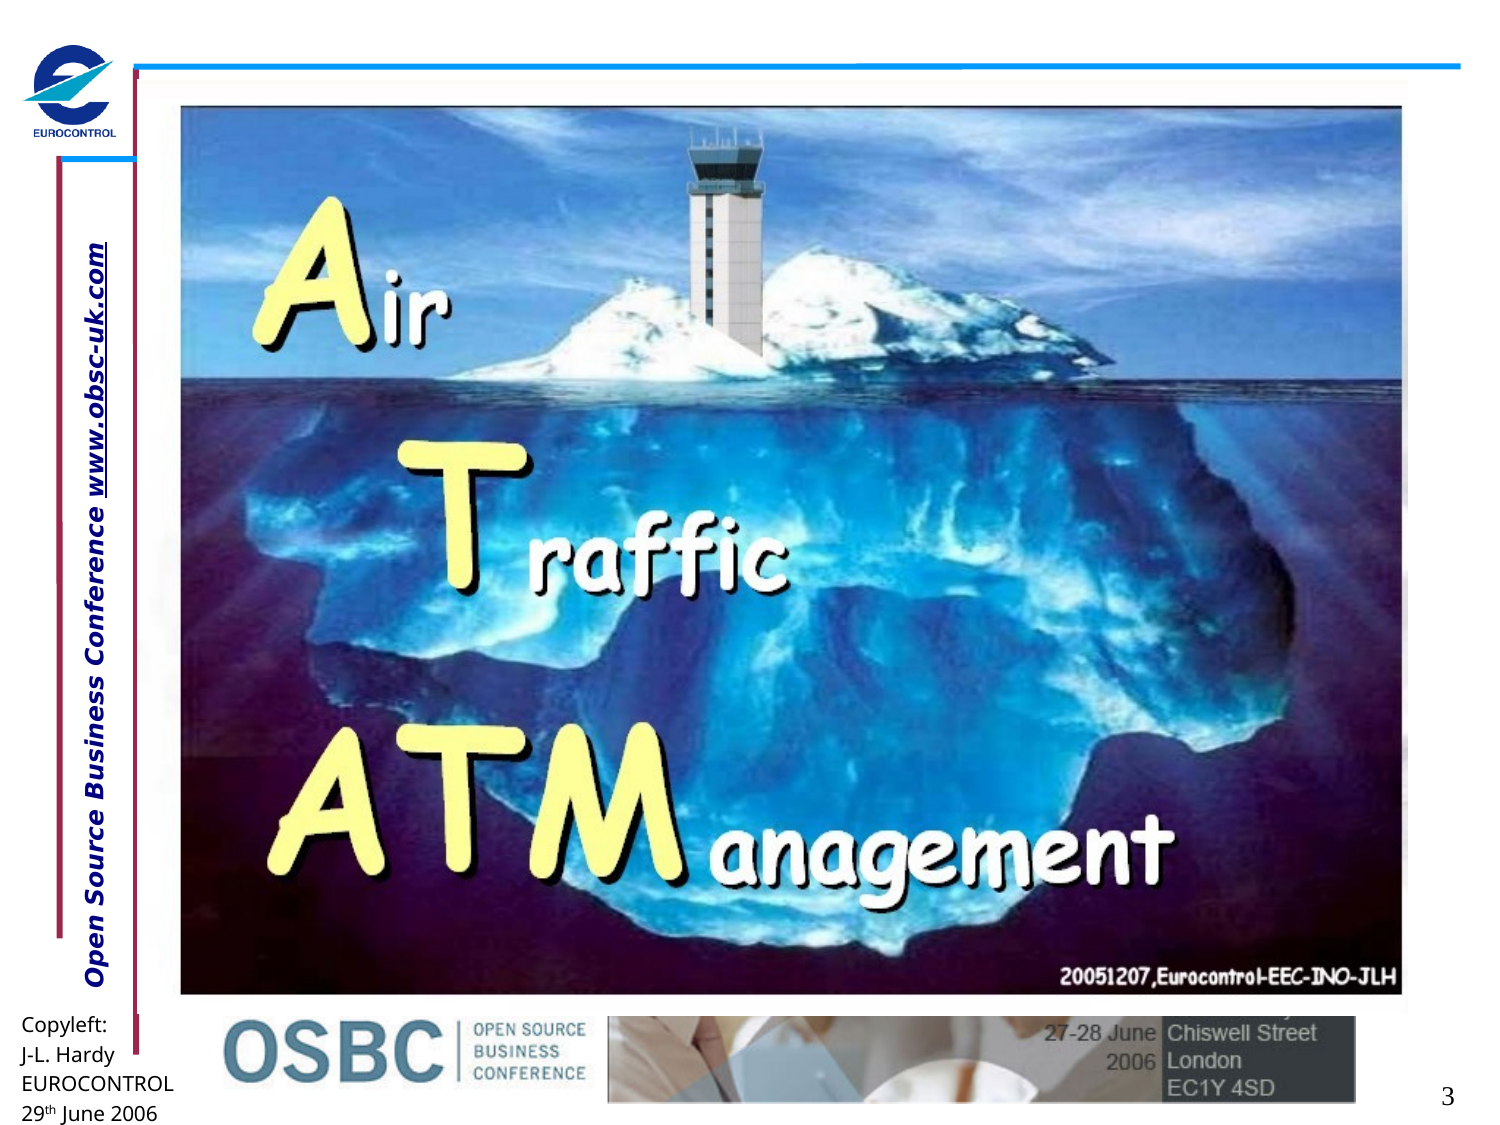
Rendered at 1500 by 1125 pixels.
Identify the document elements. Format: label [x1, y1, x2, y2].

text_box [140, 71, 1455, 205]
picture [22, 45, 116, 137]
picture [137, 79, 1408, 1104]
